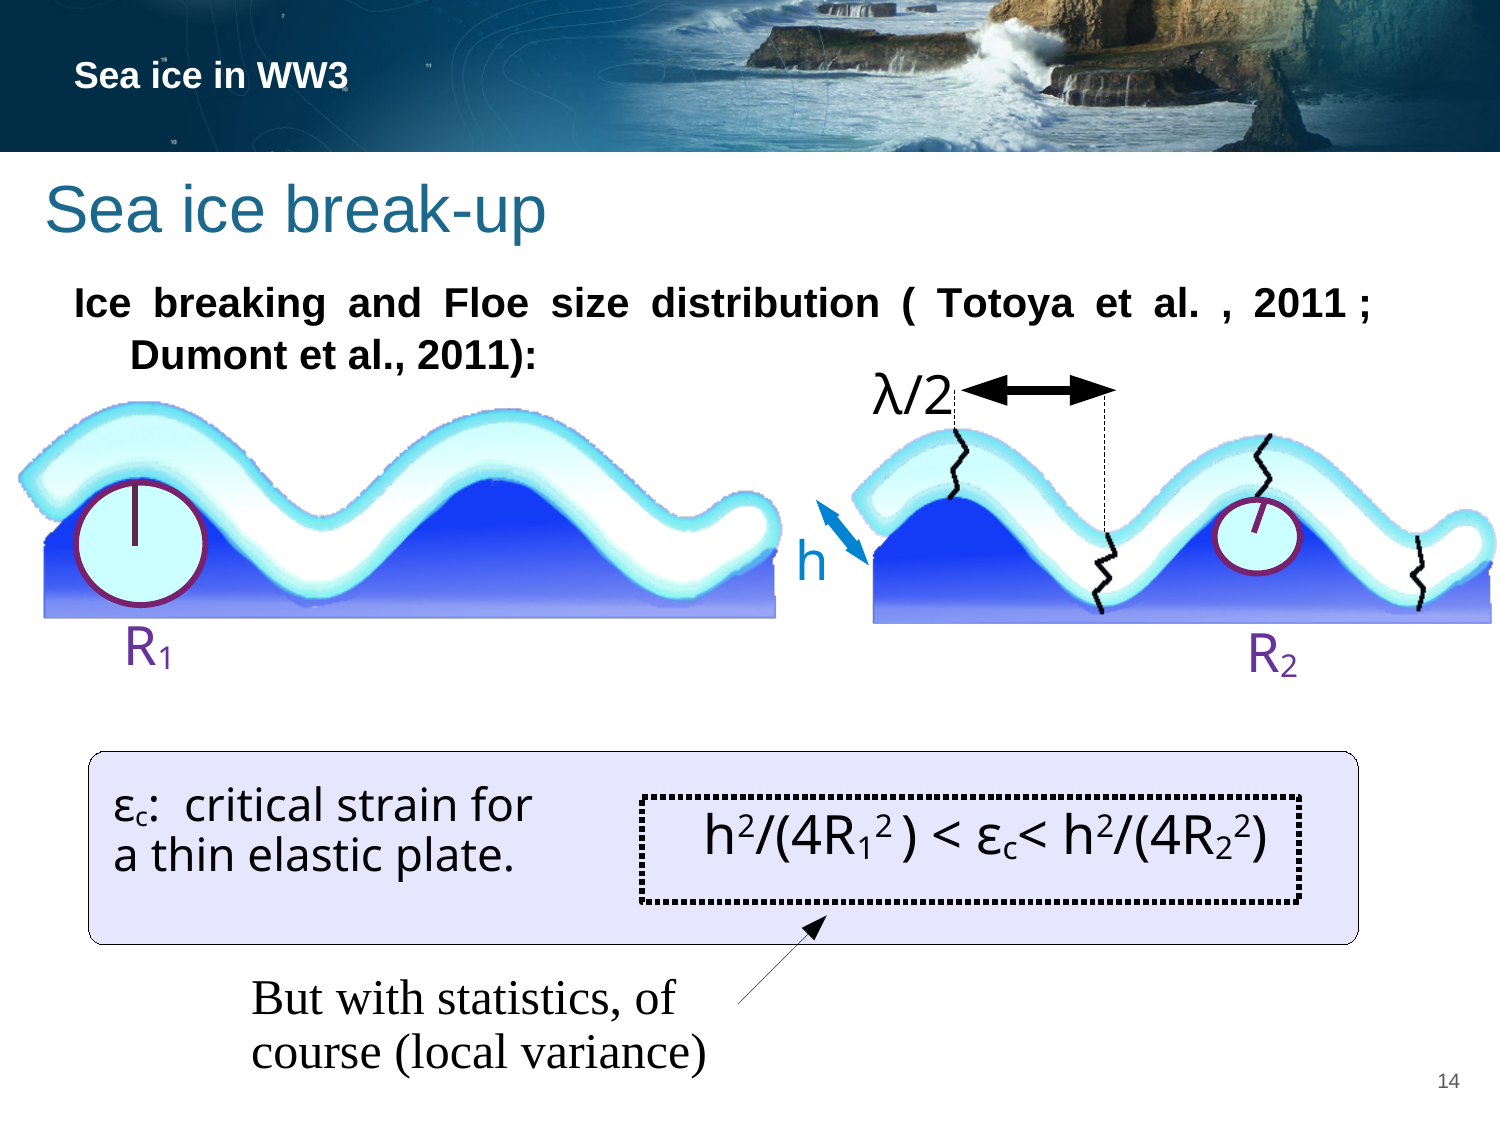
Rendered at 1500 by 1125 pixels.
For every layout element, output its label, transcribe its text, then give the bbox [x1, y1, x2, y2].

text_box εc: critical strain for a thin elastic plate. [92, 769, 739, 916]
text_box But with statistics, of course (local variance) [236, 963, 739, 1093]
text_box h [774, 520, 909, 613]
picture [0, 383, 1500, 627]
text_box Ice breaking and Floe size distribution ( Totoya et al. , 2011 ; Dumont et al., 2011): [59, 265, 1388, 412]
text_box [75, 482, 206, 605]
text_box [88, 751, 1359, 945]
text_box R1 [75, 605, 196, 715]
title Sea ice break-up [29, 118, 1214, 294]
picture [0, 0, 1500, 152]
text_box R2 [1208, 612, 1336, 722]
text_box [1214, 499, 1300, 574]
text_box λ/2 [853, 354, 992, 447]
text_box h2/(4R12 ) < εc< h2/(4R22) [739, 797, 1300, 902]
title Sea ice in WW3 [59, 29, 857, 119]
